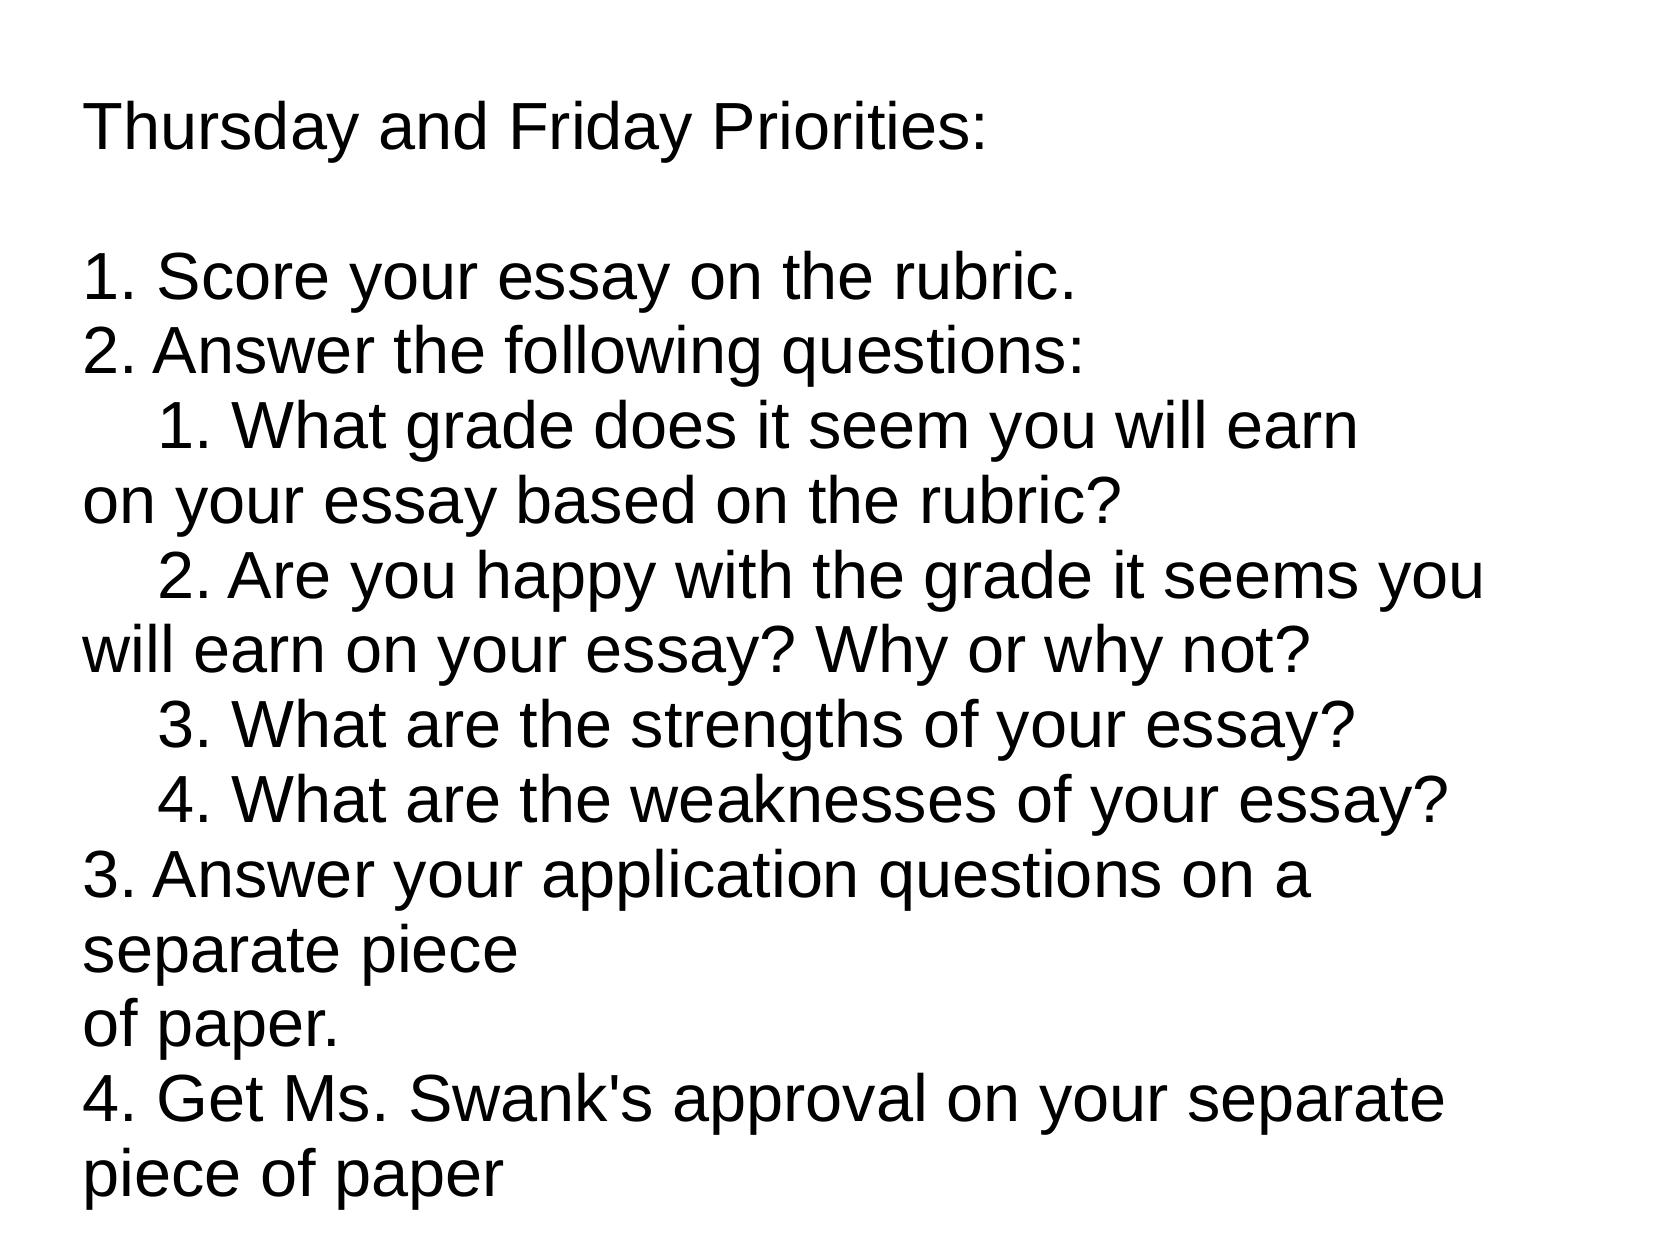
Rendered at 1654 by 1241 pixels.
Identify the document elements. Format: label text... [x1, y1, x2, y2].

subtitle Thursday and Friday Priorities: 1. Score your essay on the rubric. 2. Answer the following questions: 1. What grade does it seem you will earn on your essay based on the rubric? 2. Are you happy with the grade it seems you will earn on your essay? Why or why not? 3. What are the strengths of your essay? 4. What are the weaknesses of your essay? 3. Answer your application questions on a separate piece of paper. 4. Get Ms. Swank's approval on your separate piece of paper [82, 89, 1538, 1211]
